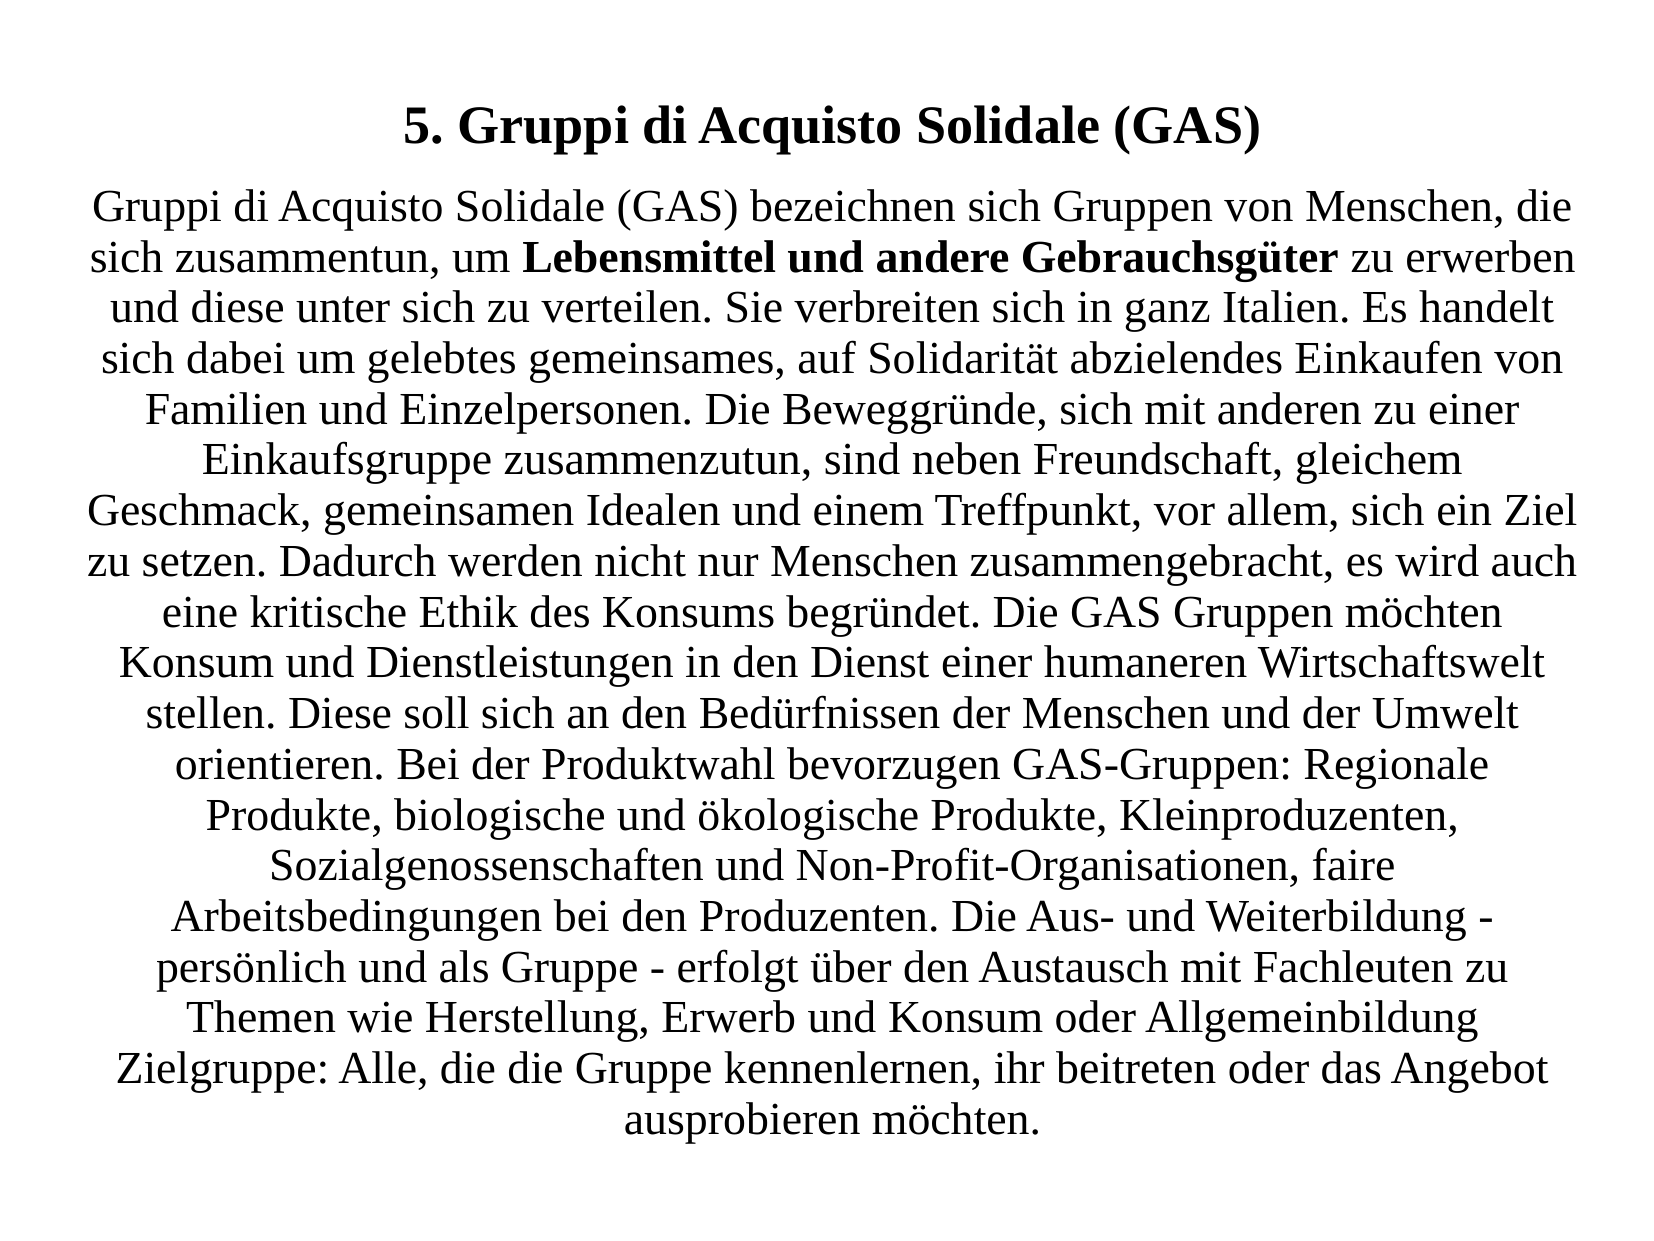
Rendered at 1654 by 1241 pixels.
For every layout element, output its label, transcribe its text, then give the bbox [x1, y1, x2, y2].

text_box 5. Gruppi di Acquisto Solidale (GAS) Gruppi di Acquisto Solidale (GAS) bezeichnen sich Gruppen von Menschen, die sich zusammentun, um Lebensmittel und andere Gebrauchsgüter zu erwerben und diese unter sich zu verteilen. Sie verbreiten sich in ganz Italien. Es handelt sich dabei um gelebtes gemeinsames, auf Solidarität abzielendes Einkaufen von Familien und Einzelpersonen. Die Beweggründe, sich mit anderen zu einer Einkaufsgruppe zusammenzutun, sind neben Freundschaft, gleichem Geschmack, gemeinsamen Idealen und einem Treffpunkt, vor allem, sich ein Ziel zu setzen. Dadurch werden nicht nur Menschen zusammengebracht, es wird auch eine kritische Ethik des Konsums begründet. Die GAS Gruppen möchten Konsum und Dienstleistungen in den Dienst einer humaneren Wirtschaftswelt stellen. Diese soll sich an den Bedürfnissen der Menschen und der Umwelt orientieren. Bei der Produktwahl bevorzugen GAS-Gruppen: Regionale Produkte, biologische und ökologische Produkte, Kleinproduzenten, Sozialgenossenschaften und Non-Profit-Organisationen, faire Arbeitsbedingungen bei den Produzenten. Die Aus- und Weiterbildung - persönlich und als Gruppe - erfolgt über den Austausch mit Fachleuten zu Themen wie Herstellung, Erwerb und Konsum oder Allgemeinbildung Zielgruppe: Alle, die die Gruppe kennenlernen, ihr beitreten oder das Angebot ausprobieren möchten. [70, 88, 1595, 1152]
